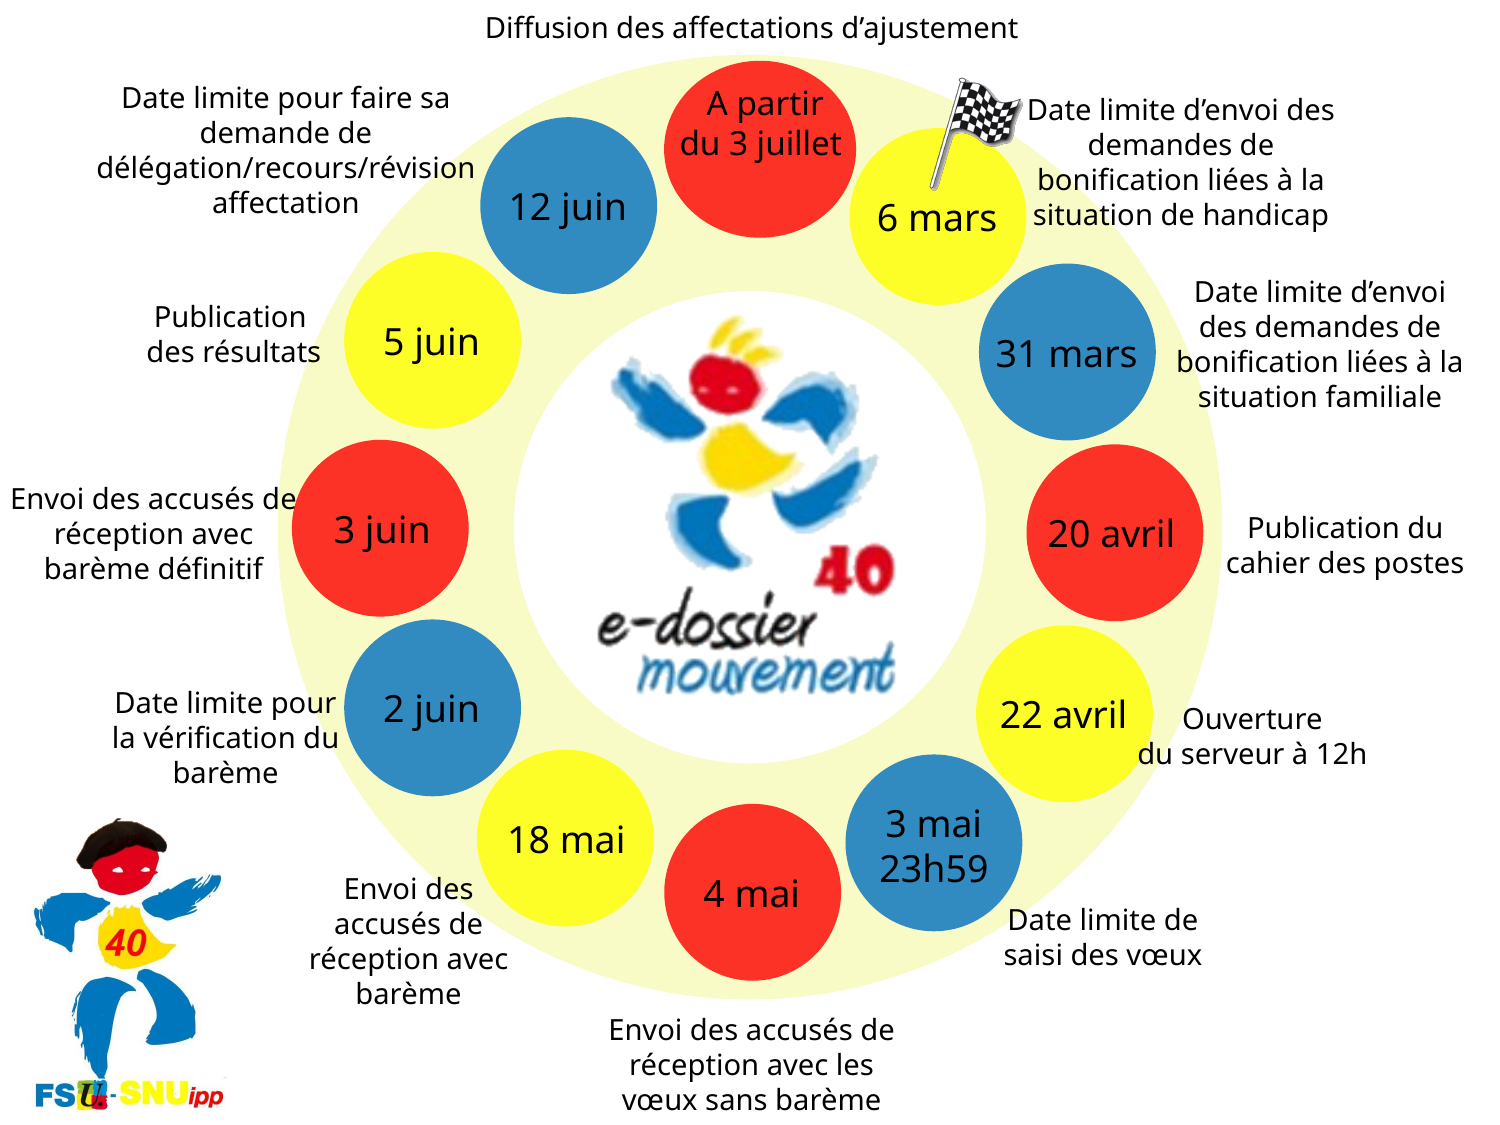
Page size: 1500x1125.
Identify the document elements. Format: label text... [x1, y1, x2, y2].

text_box 18 mai [480, 808, 653, 869]
text_box 12 juin [480, 175, 656, 236]
text_box Date limite pour la vérification du barème [88, 677, 363, 798]
picture [562, 302, 938, 716]
text_box 31 mars [977, 322, 1156, 382]
text_box Date limite de saisi des vœux [986, 893, 1220, 979]
text_box A partir du 3 juillet [664, 74, 858, 170]
text_box Publication des résultats [118, 291, 350, 376]
text_box Ouverture du serveur à 12h [1083, 692, 1422, 778]
text_box [280, 54, 1222, 1000]
text_box Envoi des accusés de réception avec barème [274, 862, 543, 1018]
text_box 20 avril [1019, 502, 1181, 563]
text_box 5 juin [350, 310, 521, 371]
text_box Envoi des accusés de réception avec les vœux sans barème [587, 1004, 916, 1125]
text_box 22 avril [974, 683, 1153, 744]
text_box Publication du cahier des postes [1181, 501, 1500, 587]
text_box Diffusion des affectations d’ajustement [455, 2, 1048, 53]
text_box Date limite d’envoi des demandes de bonification liées à la situation familiale [1155, 265, 1485, 421]
text_box 2 juin [363, 677, 521, 738]
picture [29, 810, 236, 1113]
text_box 3 mai 23h59 [845, 792, 1023, 897]
text_box 4 mai [662, 862, 841, 923]
text_box 3 juin [318, 498, 475, 559]
text_box 6 mars [848, 186, 1027, 247]
text_box Envoi des accusés de réception avec barème définitif [0, 473, 318, 593]
text_box Date limite d’envoi des demandes de bonification liées à la situation de handicap [1003, 84, 1359, 239]
picture [915, 73, 1040, 198]
text_box Date limite pour faire sa demande de délégation/recours/révision affectation [69, 72, 502, 227]
